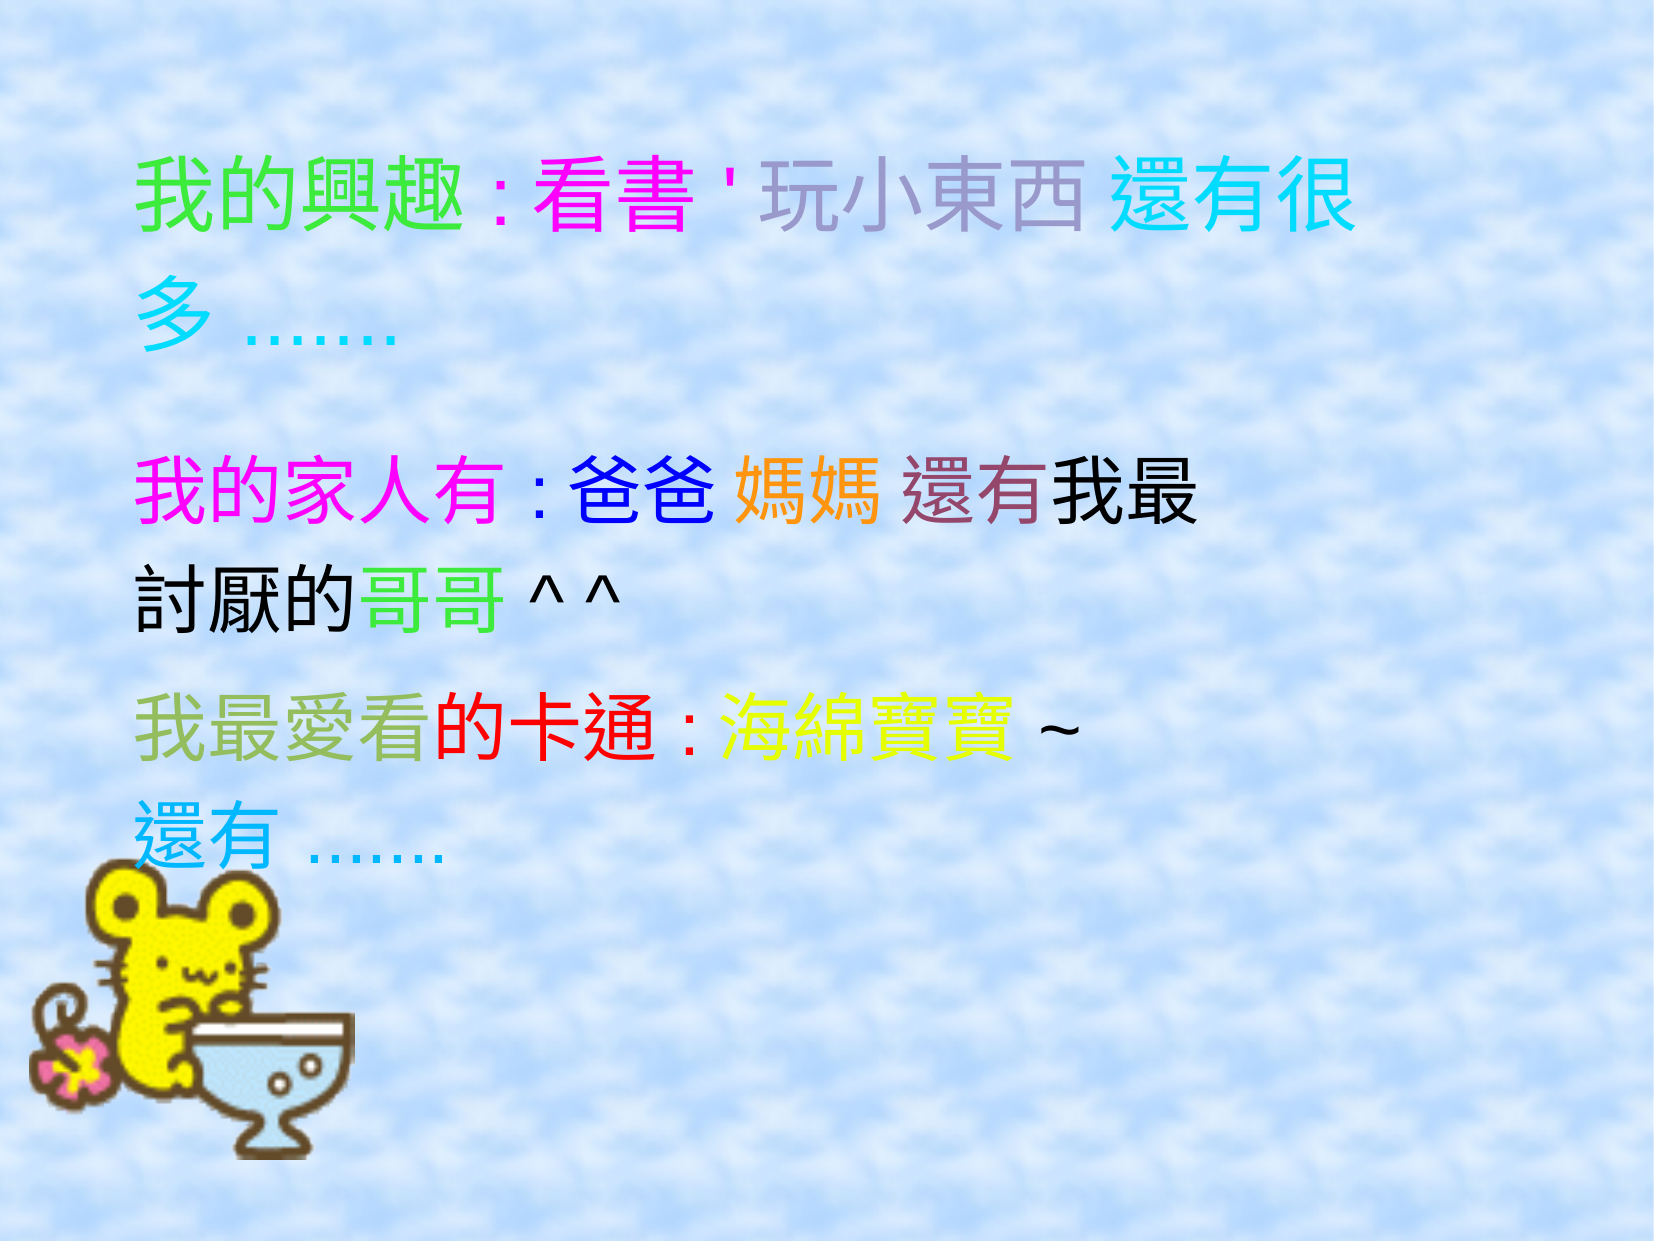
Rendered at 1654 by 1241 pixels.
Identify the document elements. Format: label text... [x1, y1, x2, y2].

picture [0, 0, 1654, 1241]
text_box 我的興趣:看書'玩小東西 還有很多....... [118, 121, 1418, 337]
text_box 我最愛看的卡通:海綿寶寶~還有....... [118, 660, 1182, 857]
text_box 我的家人有:爸爸 媽媽 還有我最討厭的哥哥^ ^ [118, 424, 1241, 621]
